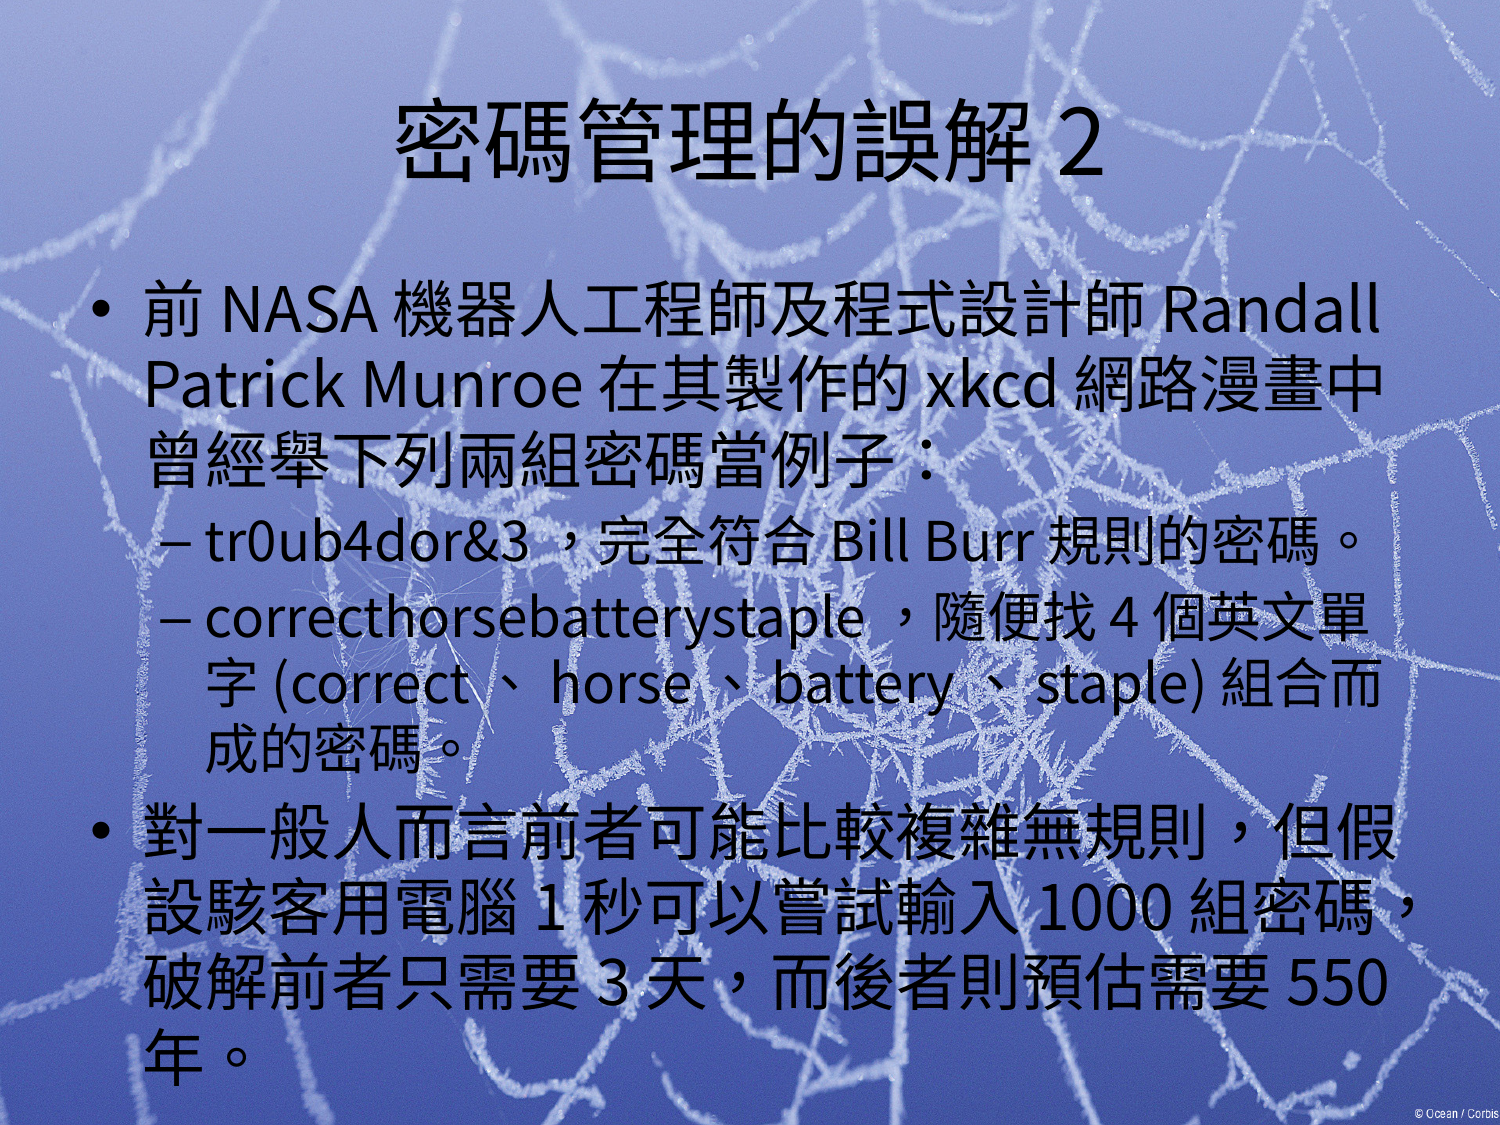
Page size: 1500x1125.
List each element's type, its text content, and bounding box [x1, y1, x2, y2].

title 密碼管理的誤解2 [75, 45, 1425, 233]
list 前NASA機器人工程師及程式設計師Randall Patrick Munroe在其製作的xkcd網路漫畫中曾經舉下列兩組密碼當例子： tr0ub4dor&3，完全符合Bill Burr規則的密碼。 correcthorsebatterystaple，隨便找4個英文單字(correct、horse、battery、staple)組合而成的密碼。 對一般人而言前者可能比較複雜無規則，但假設駭客用電腦1秒可以嘗試輸入1000組密碼，破解前者只需要3天，而後者則預估需要550年。 [75, 262, 1425, 1106]
picture [0, 0, 1500, 1125]
